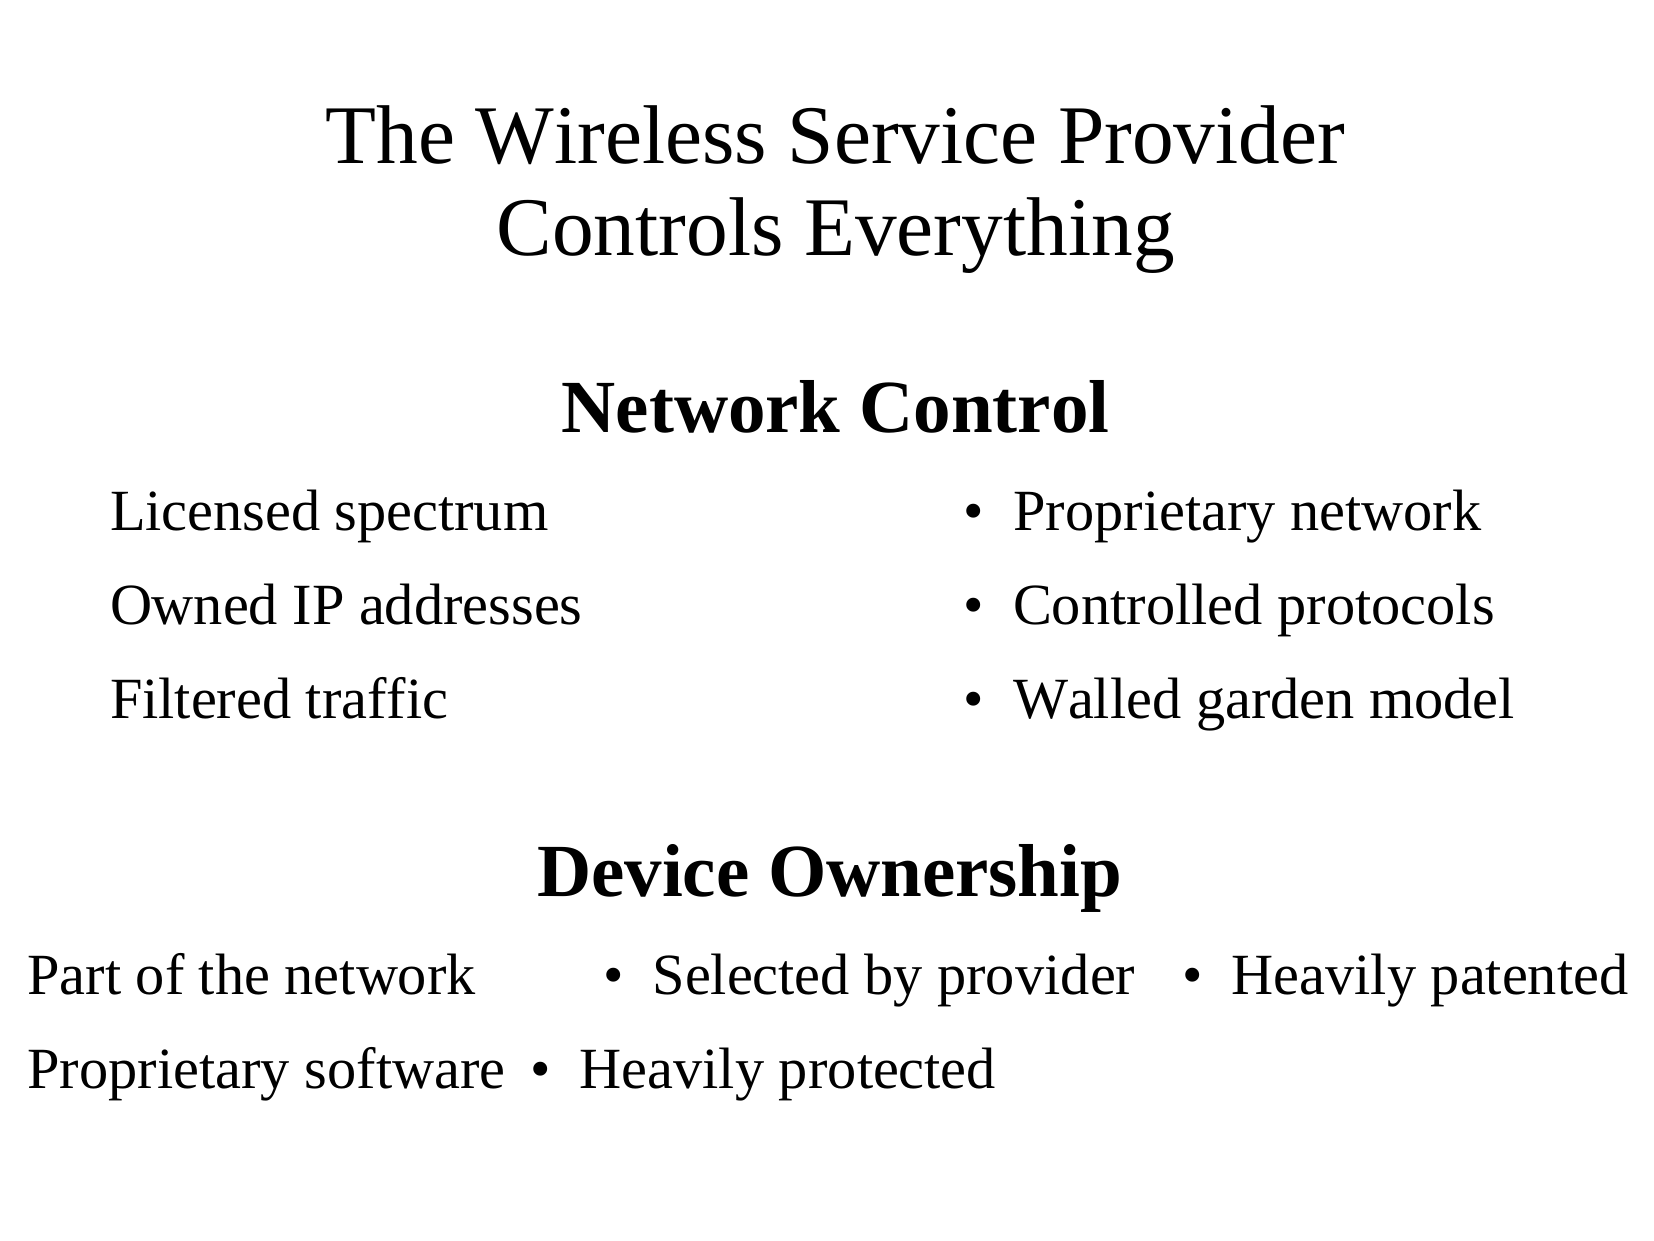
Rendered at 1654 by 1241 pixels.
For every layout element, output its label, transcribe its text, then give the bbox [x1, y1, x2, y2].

title The Wireless Service Provider Controls Everything [18, 0, 1654, 363]
list Device Ownership Part of the network • Selected by provider • Heavily patented Proprietary software • Heavily protected [9, 829, 1633, 1128]
list Network Control Licensed spectrum • Proprietary network Owned IP addresses • Controlled protocols Filtered traffic • Walled garden model [50, 365, 1603, 797]
